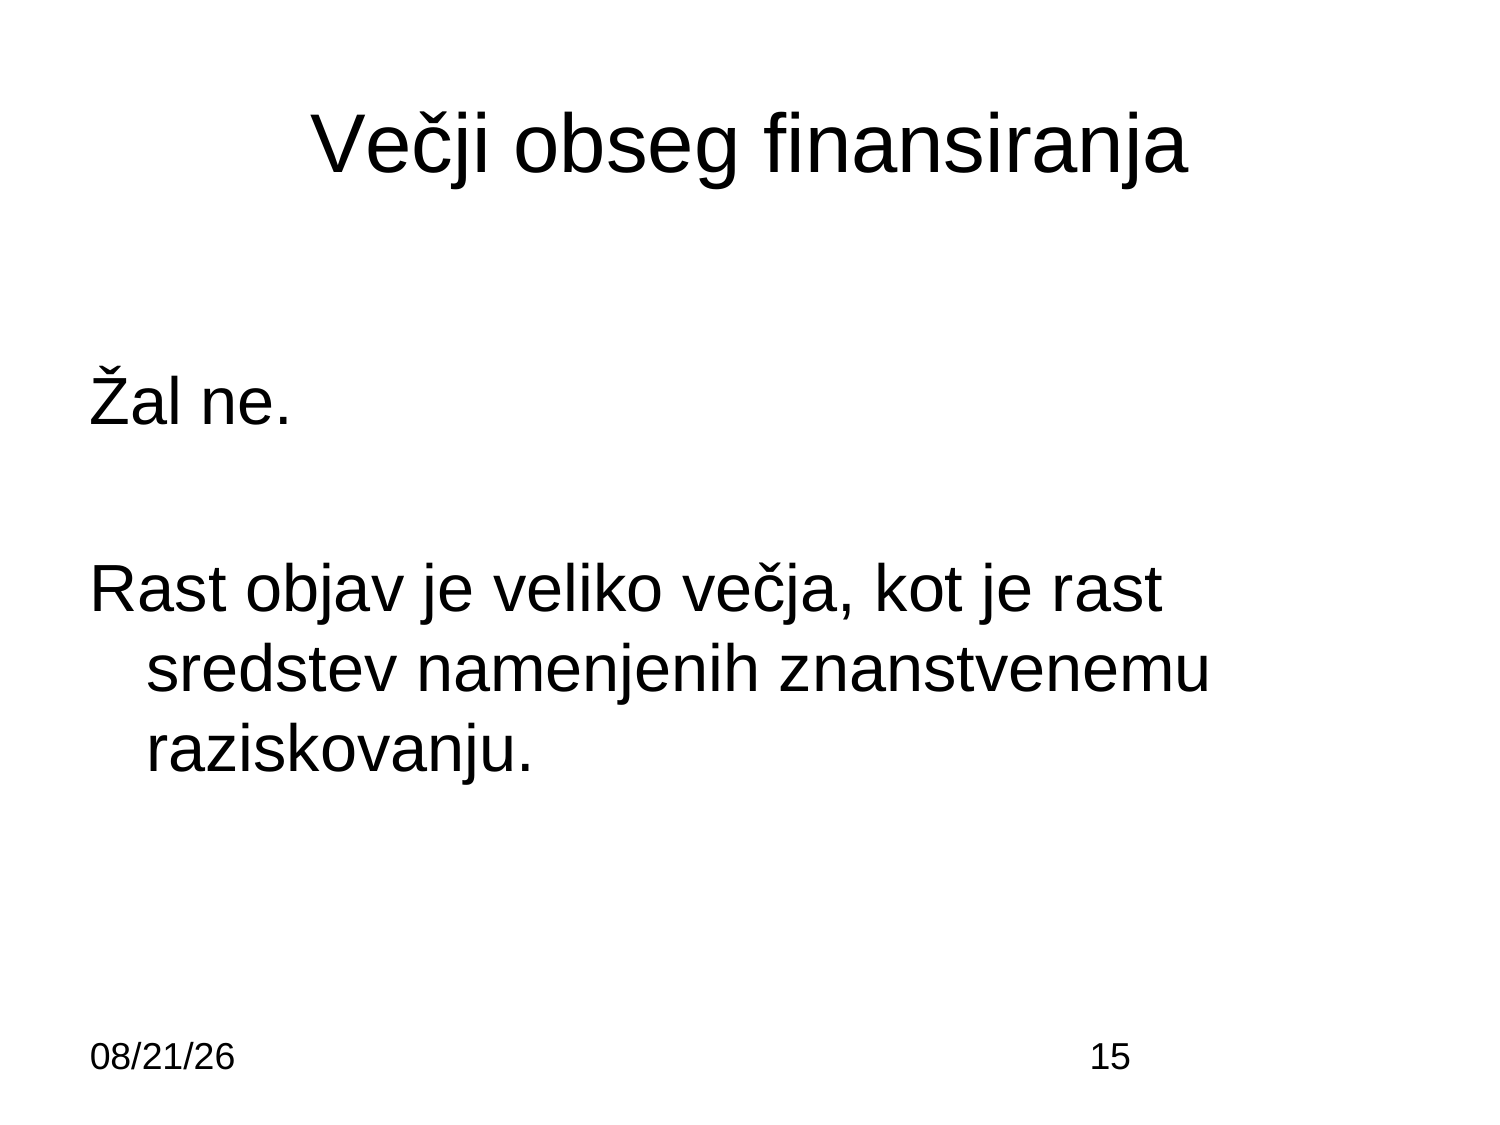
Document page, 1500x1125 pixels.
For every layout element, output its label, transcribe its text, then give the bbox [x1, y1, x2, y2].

list Žal ne. Rast objav je veliko večja, kot je rast sredstev namenjenih znanstvenemu raziskovanju. [75, 262, 1426, 1082]
title Večji obseg finansiranja [75, 45, 1426, 233]
